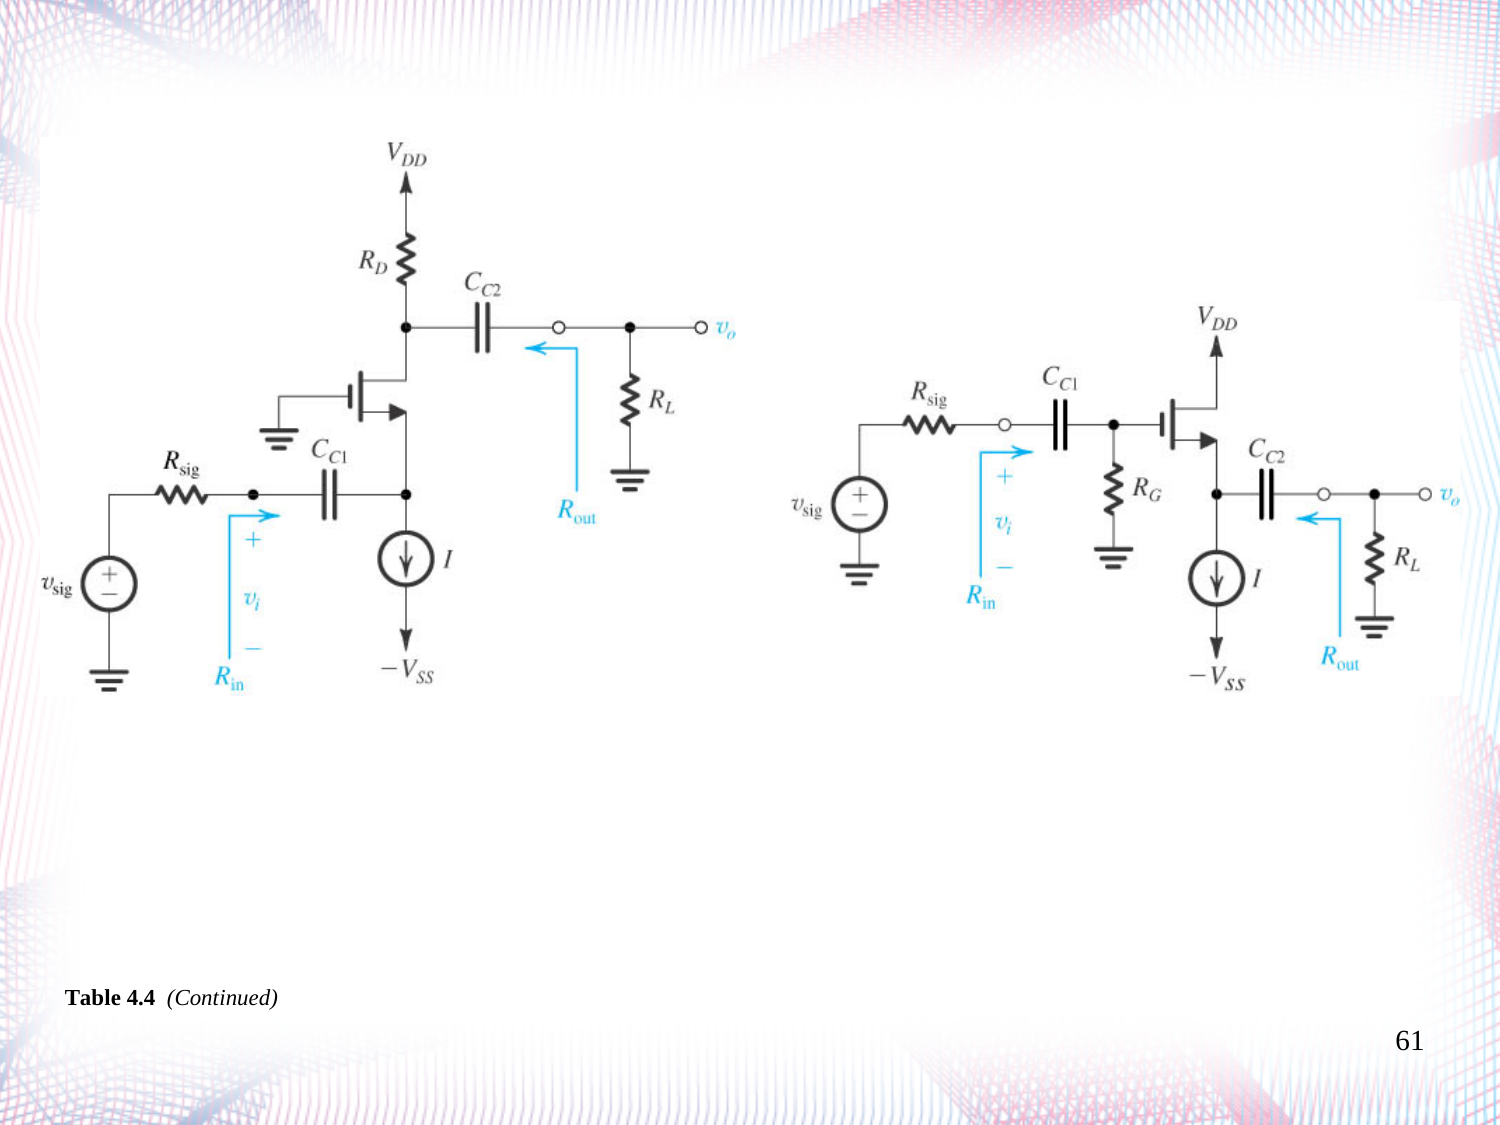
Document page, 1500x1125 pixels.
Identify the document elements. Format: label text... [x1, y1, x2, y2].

text_box Table 4.4 (Continued)‏ [49, 975, 1213, 1018]
picture [0, 0, 1500, 1125]
